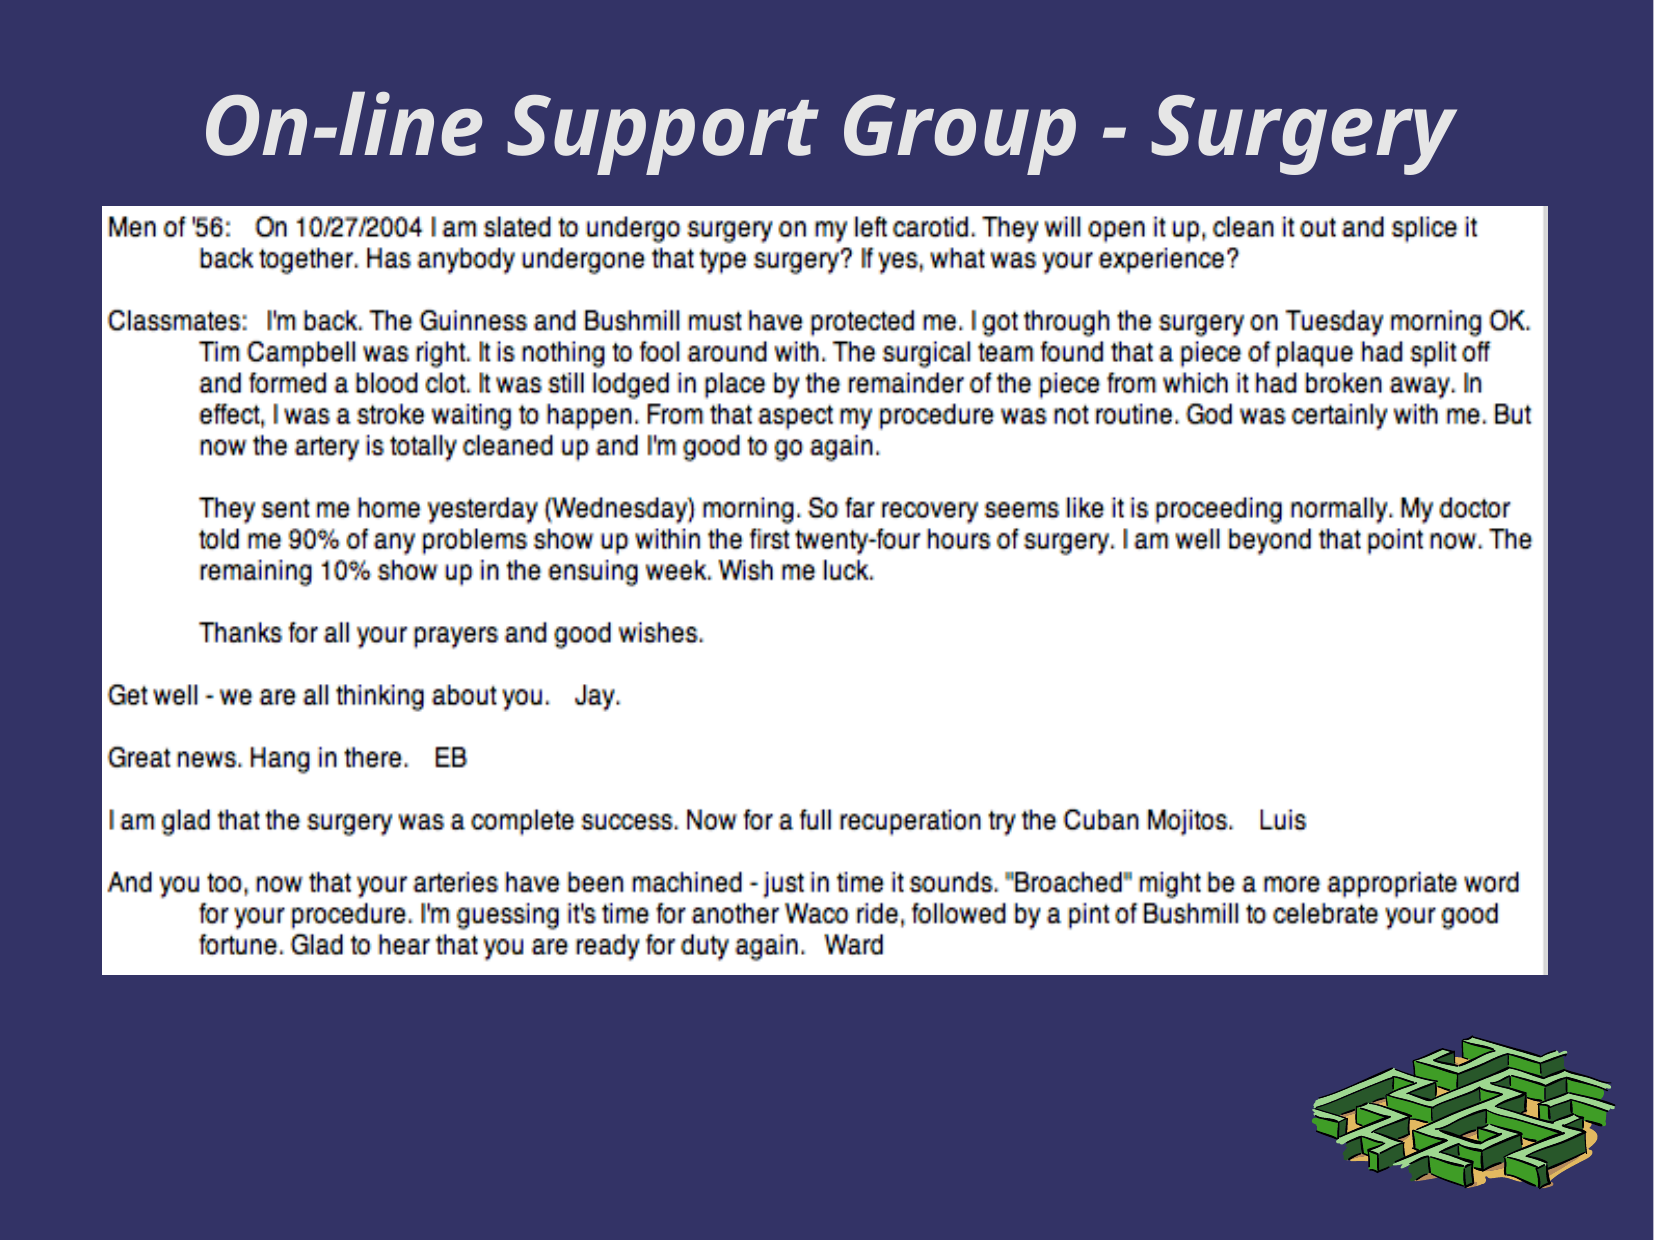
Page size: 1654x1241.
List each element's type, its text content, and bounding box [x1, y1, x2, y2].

picture [102, 206, 1548, 976]
title On-line Support Group - Surgery [121, 19, 1534, 227]
